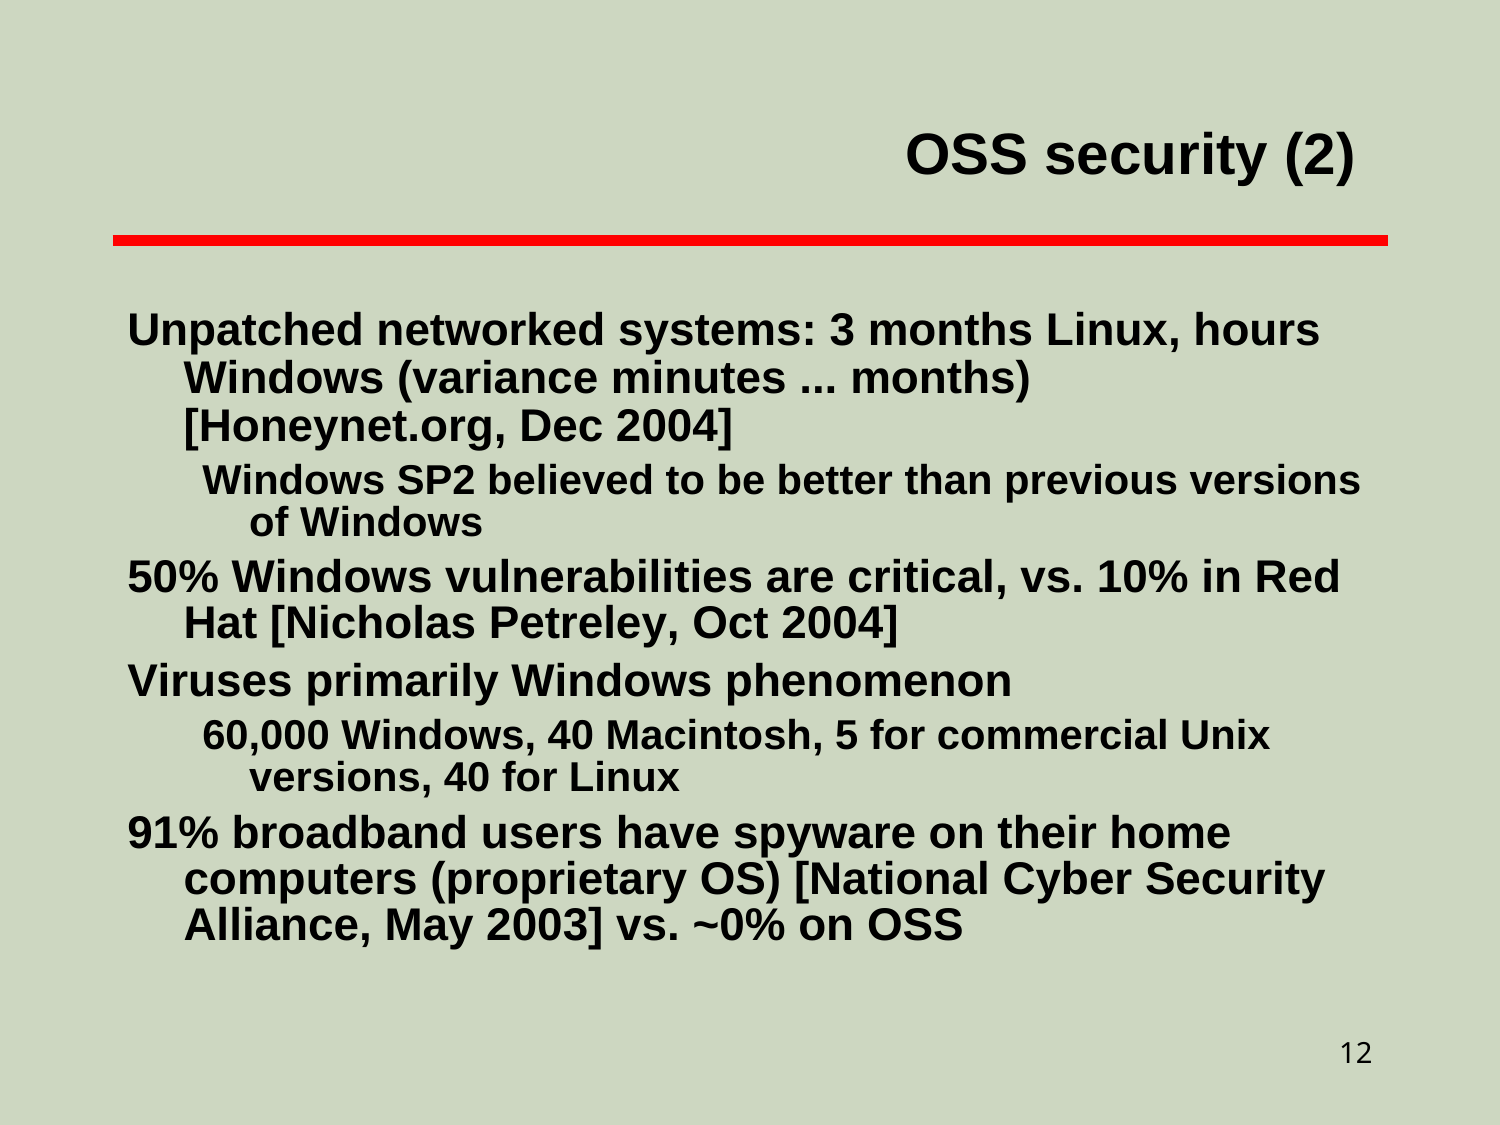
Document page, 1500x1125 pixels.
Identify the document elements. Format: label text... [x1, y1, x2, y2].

list Unpatched networked systems: 3 months Linux, hours Windows (variance minutes ... months) [Honeynet.org, Dec 2004] Windows SP2 believed to be better than previous versions of Windows 50% Windows vulnerabilities are critical, vs. 10% in Red Hat [Nicholas Petreley, Oct 2004] Viruses primarily Windows phenomenon 60,000 Windows, 40 Macintosh, 5 for commercial Unix versions, 40 for Linux 91% broadband users have spyware on their home computers (proprietary OS) [National Cyber Security Alliance, May 2003] vs. ~0% on OSS [112, 299, 1388, 1000]
title OSS security (2) [337, 85, 1388, 224]
